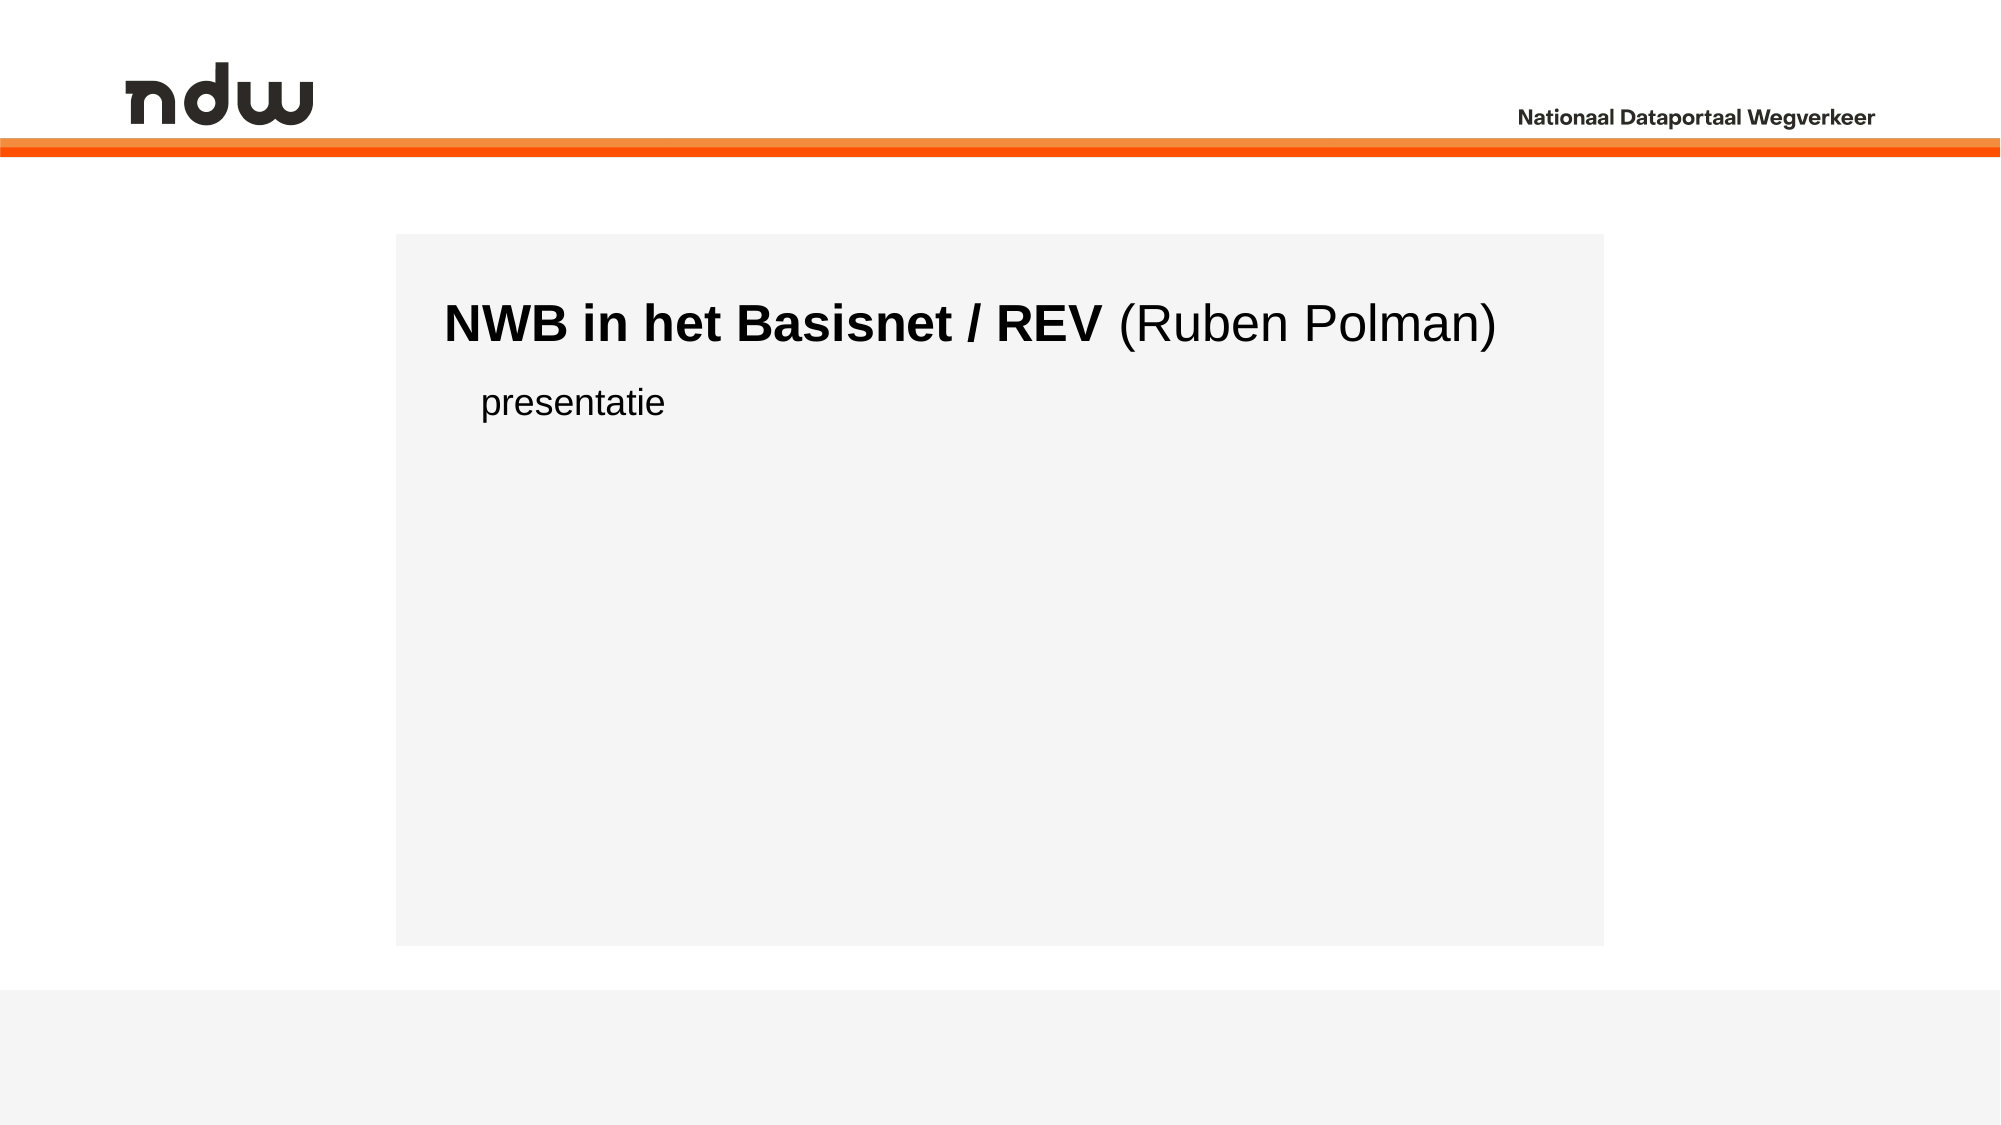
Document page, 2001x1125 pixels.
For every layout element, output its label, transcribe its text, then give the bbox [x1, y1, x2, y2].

title NWB in het Basisnet / REV (Ruben Polman) [429, 289, 1598, 383]
list presentatie [428, 370, 1597, 928]
